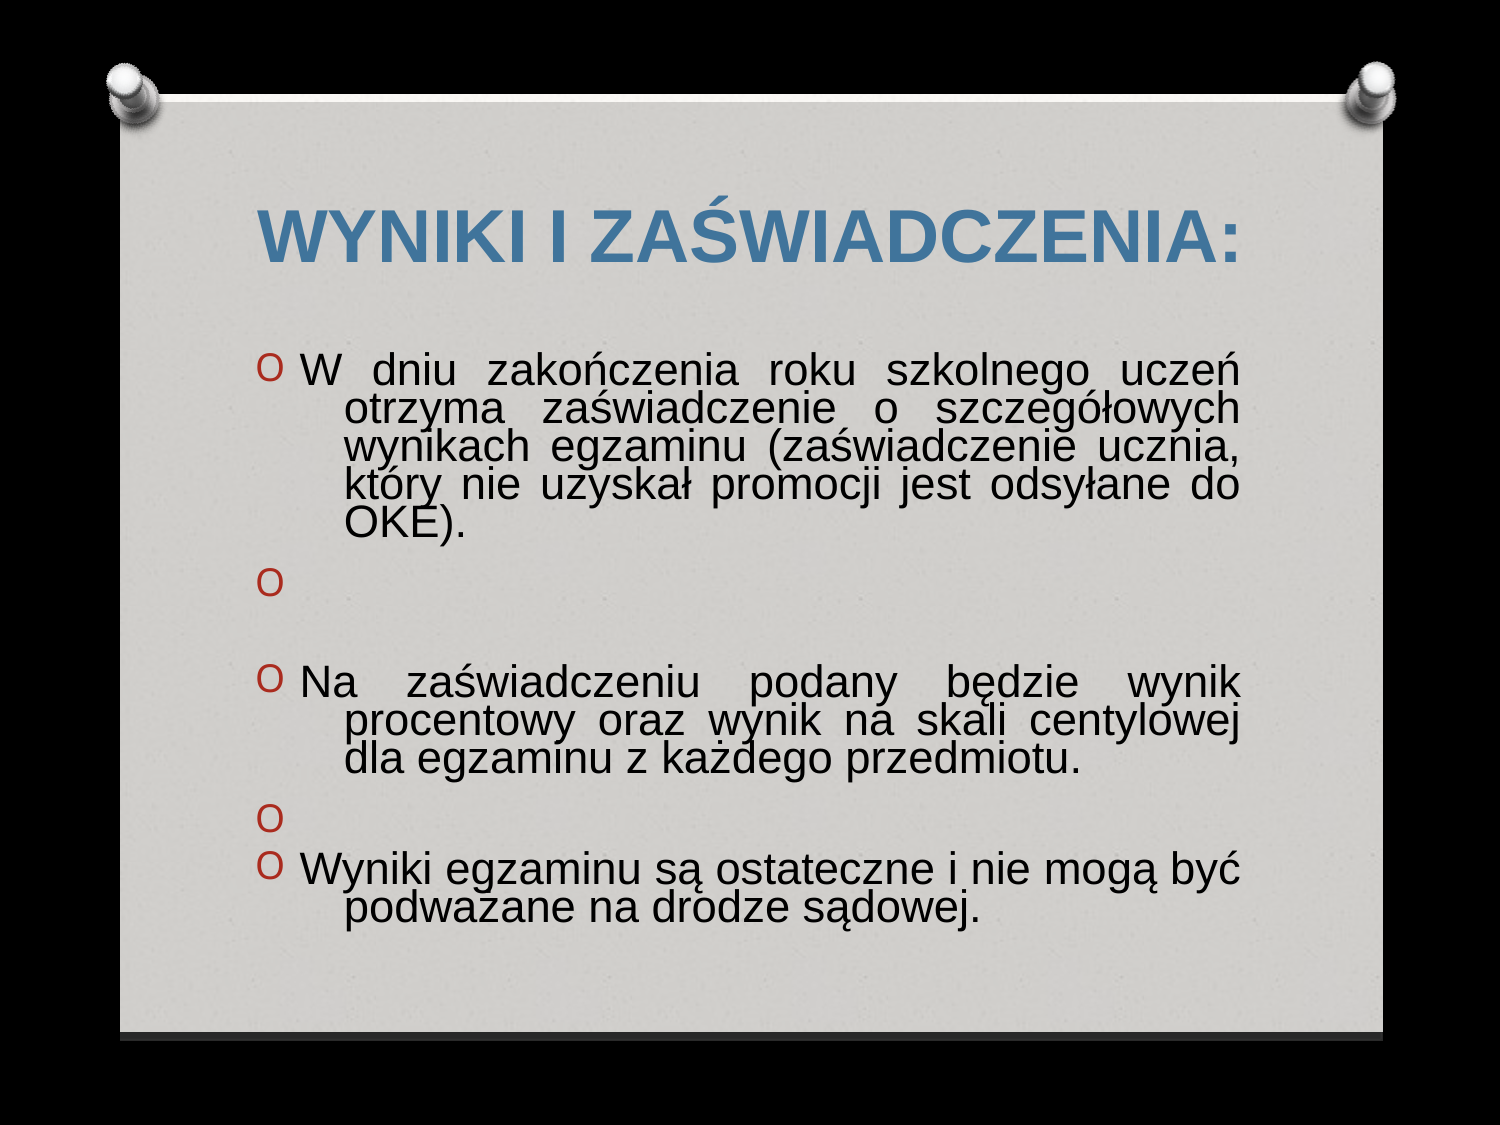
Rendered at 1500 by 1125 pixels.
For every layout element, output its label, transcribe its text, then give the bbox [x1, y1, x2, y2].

list W dniu zakończenia roku szkolnego uczeń otrzyma zaświadczenie o szczegółowych wynikach egzaminu (zaświadczenie ucznia, który nie uzyskał promocji jest odsyłane do OKE). Na zaświadczeniu podany będzie wynik procentowy oraz wynik na skali centylowej dla egzaminu z każdego przedmiotu. Wyniki egzaminu są ostateczne i nie mogą być podważane na drodze sądowej. [240, 347, 1257, 939]
title WYNIKI I ZAŚWIADCZENIA: [179, 134, 1323, 332]
